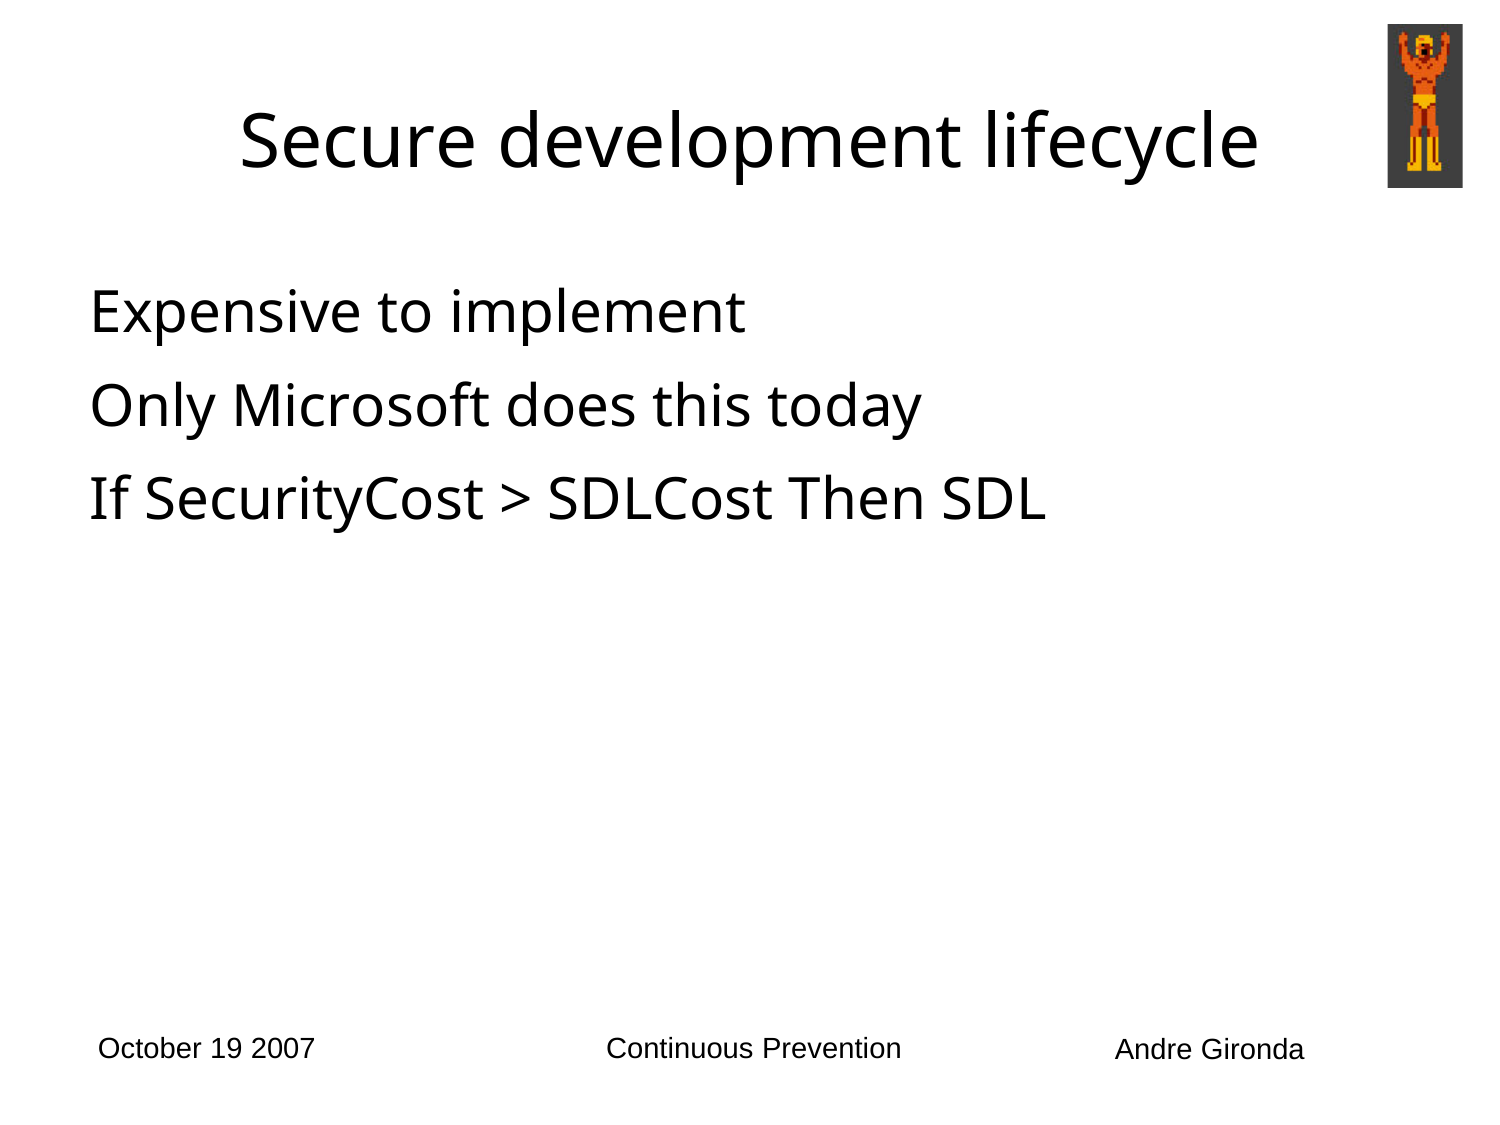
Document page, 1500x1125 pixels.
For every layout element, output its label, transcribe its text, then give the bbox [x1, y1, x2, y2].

picture [1387, 24, 1463, 188]
title Secure development lifecycle [75, 45, 1426, 233]
list Expensive to implement Only Microsoft does this today If SecurityCost > SDLCost Then SDL [75, 262, 1426, 1006]
